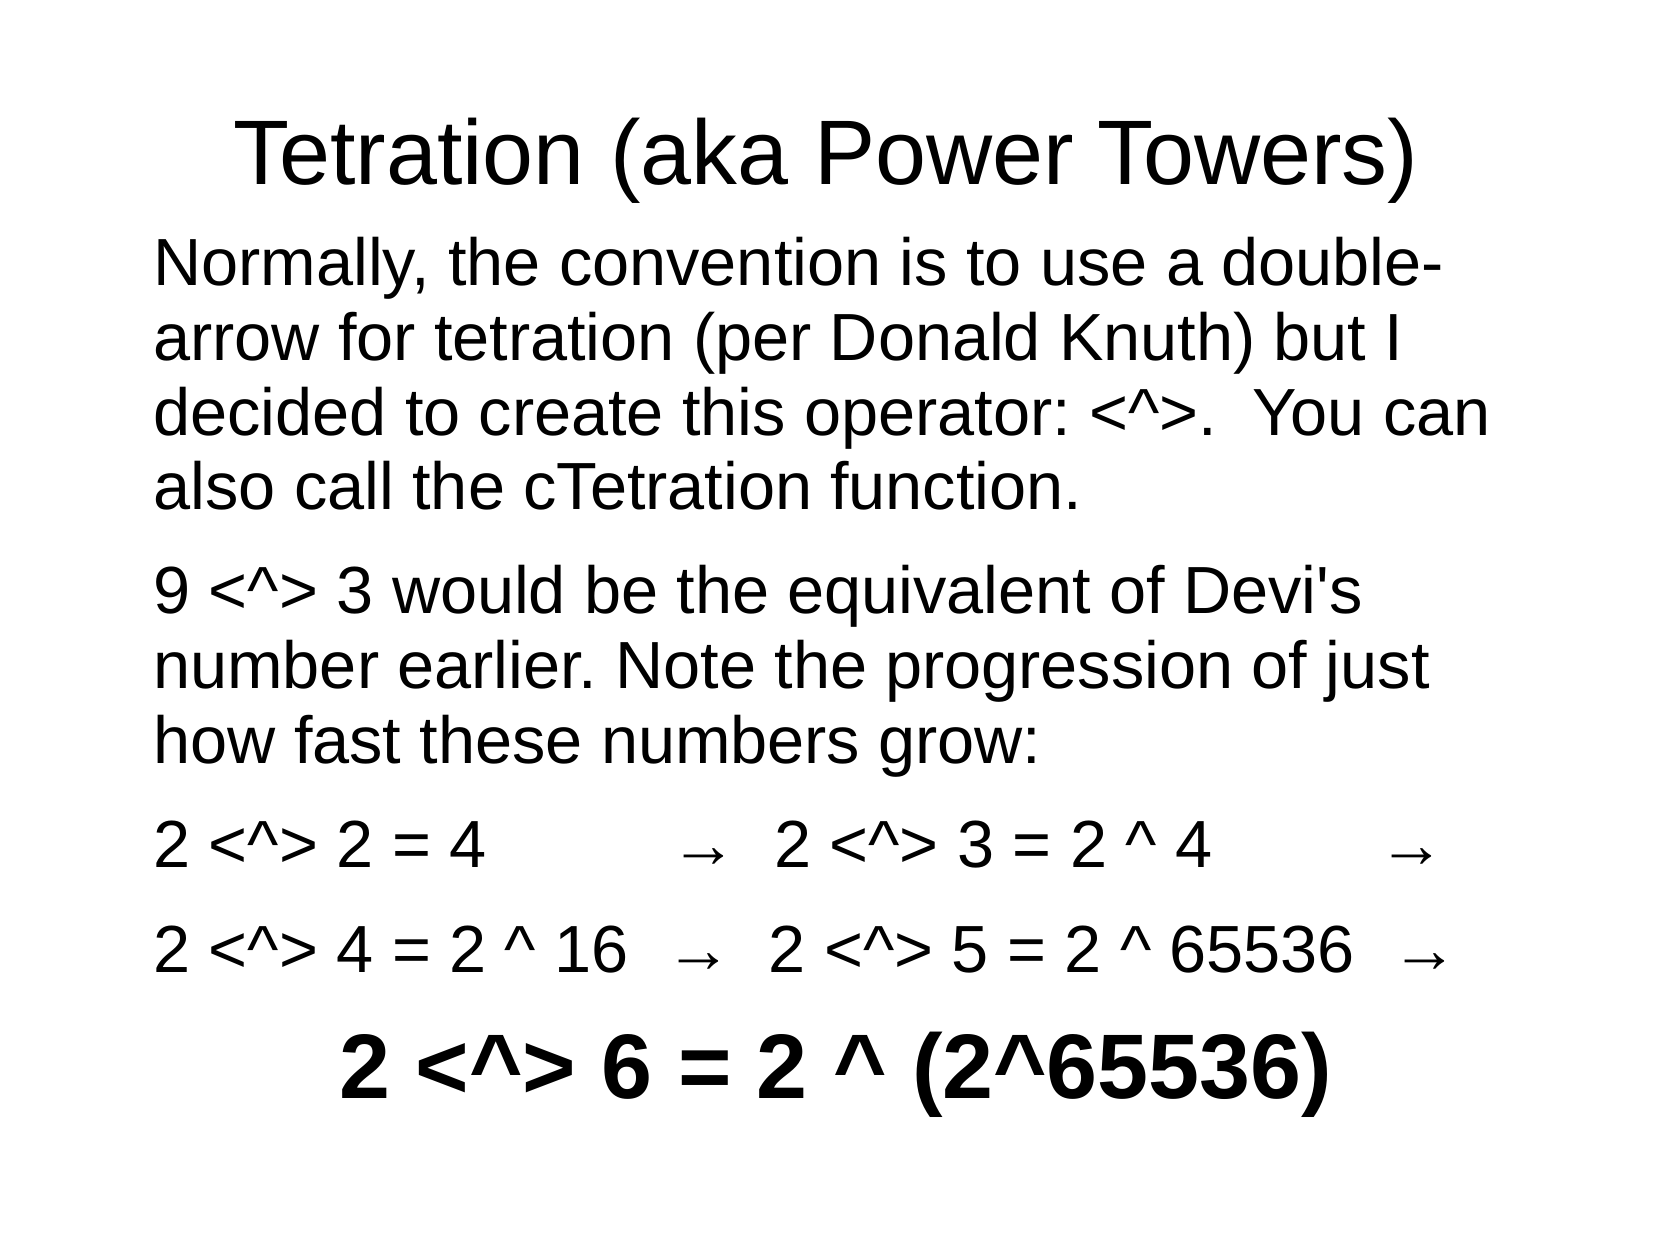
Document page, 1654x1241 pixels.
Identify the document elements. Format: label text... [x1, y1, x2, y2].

title Tetration (aka Power Towers) [82, 49, 1571, 225]
list Normally, the convention is to use a double-arrow for tetration (per Donald Knuth) but I decided to create this operator: <^>. You can also call the cTetration function. 9 <^> 3 would be the equivalent of Devi's number earlier. Note the progression of just how fast these numbers grow: 2 <^> 2 = 4 → 2 <^> 3 = 2 ^ 4 → 2 <^> 4 = 2 ^ 16 → 2 <^> 5 = 2 ^ 65536 → 2 <^> 6 = 2 ^ (2^65536) [82, 225, 1571, 1186]
